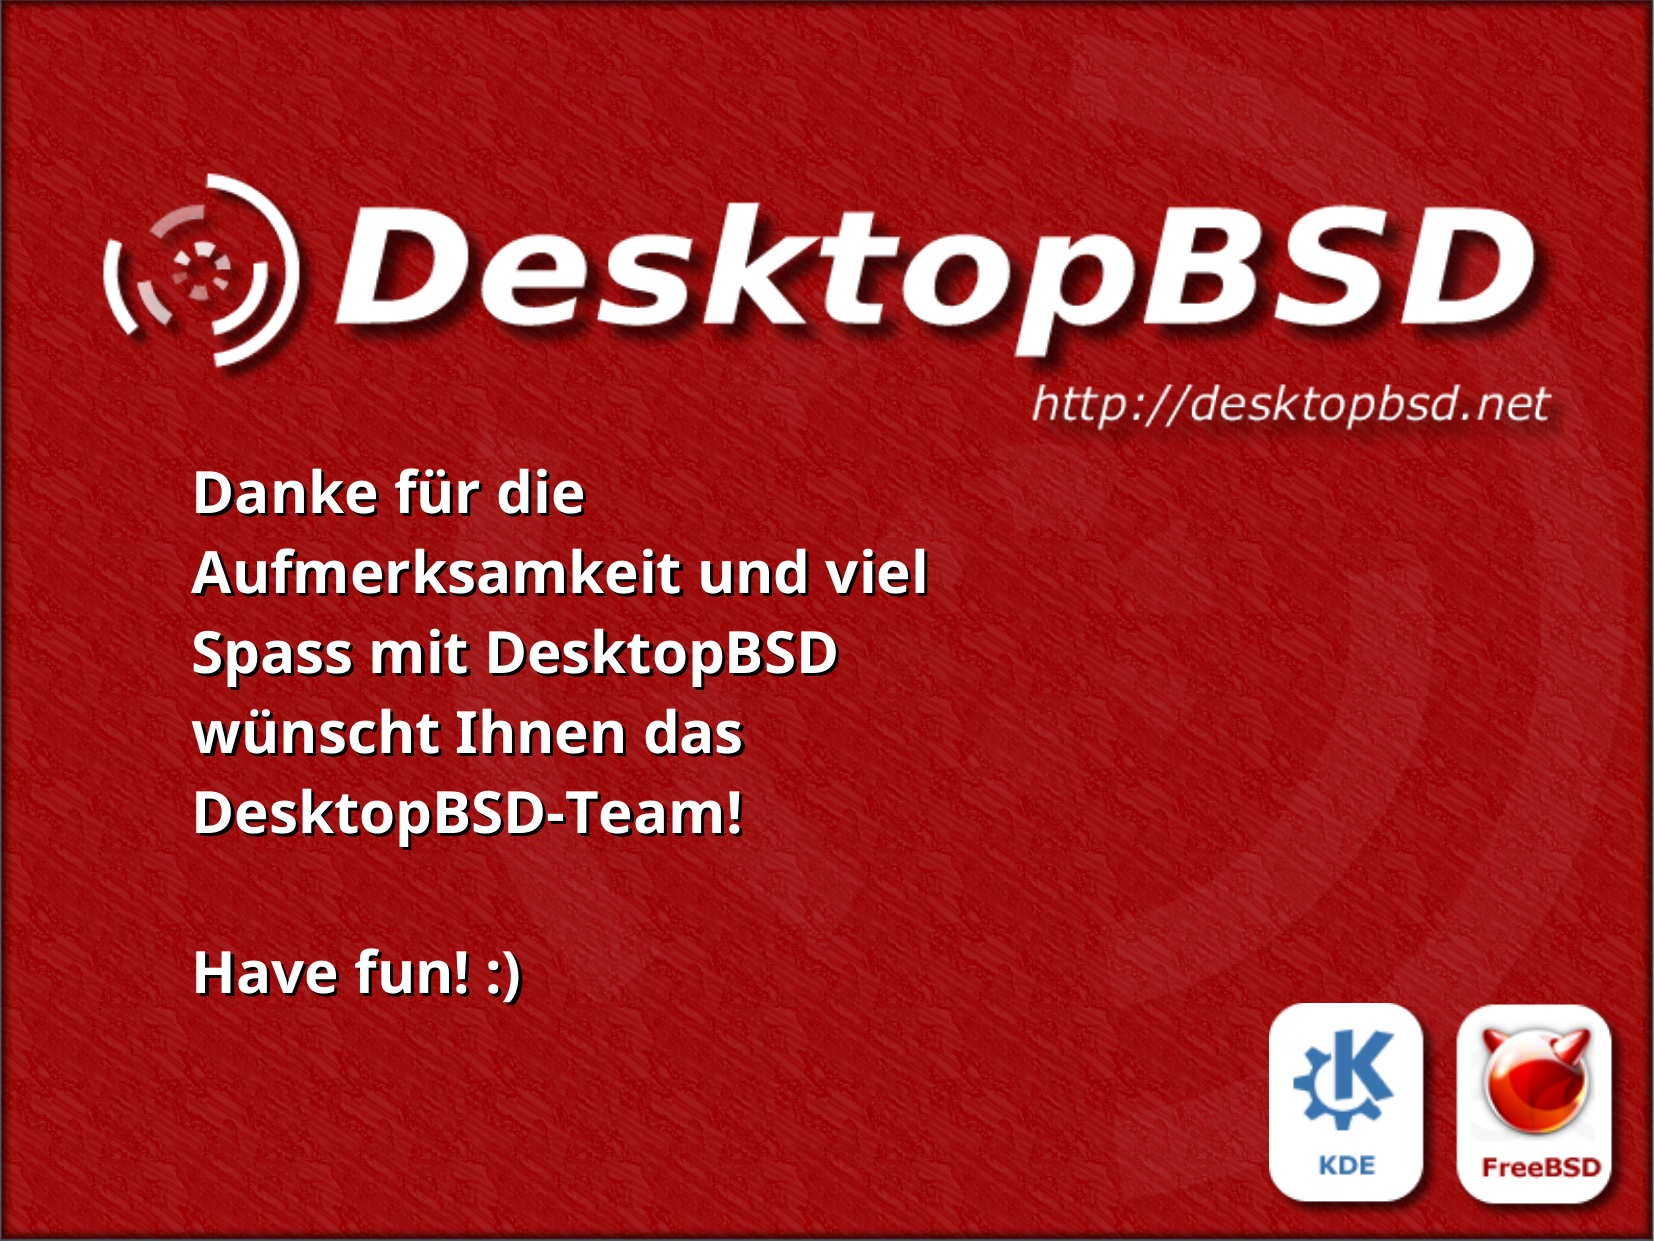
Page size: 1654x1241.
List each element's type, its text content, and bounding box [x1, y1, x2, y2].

picture [0, 0, 1654, 1241]
text_box Danke für die Aufmerksamkeit und viel Spass mit DesktopBSD wünscht Ihnen das DesktopBSD-Team! Have fun! :) [177, 442, 1093, 1018]
